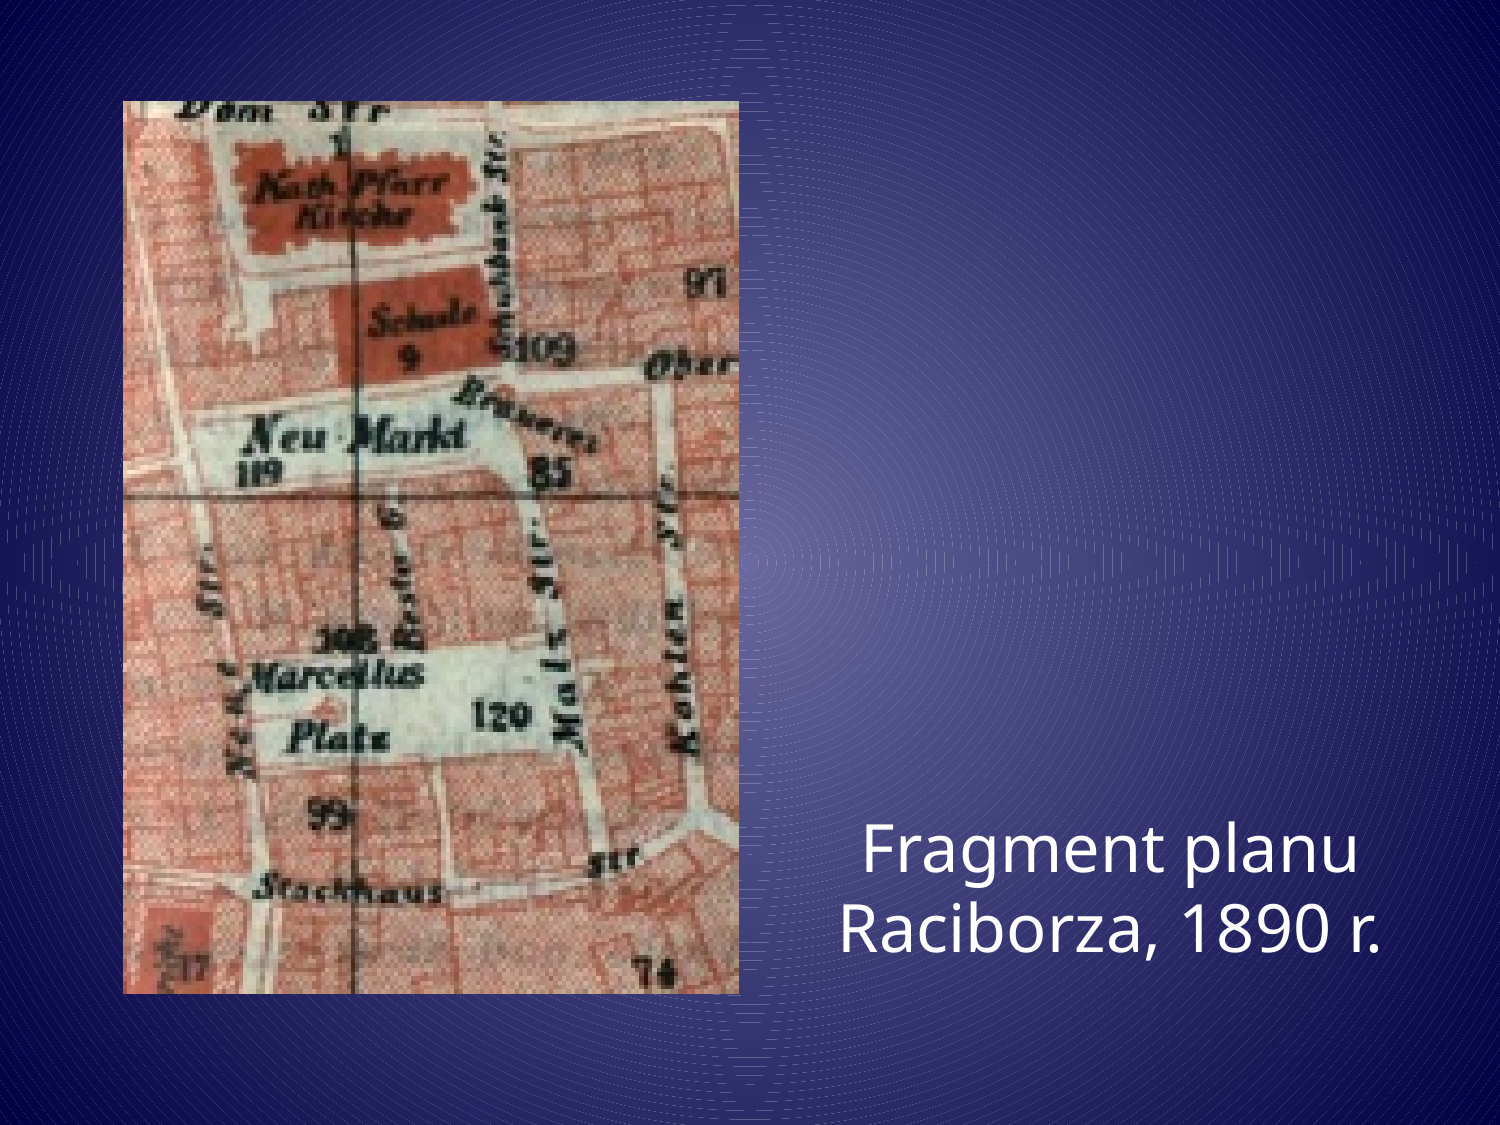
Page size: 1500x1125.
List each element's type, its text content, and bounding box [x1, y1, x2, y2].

title Fragment planu Raciborza, 1890 r. [797, 798, 1426, 987]
picture [123, 101, 739, 994]
